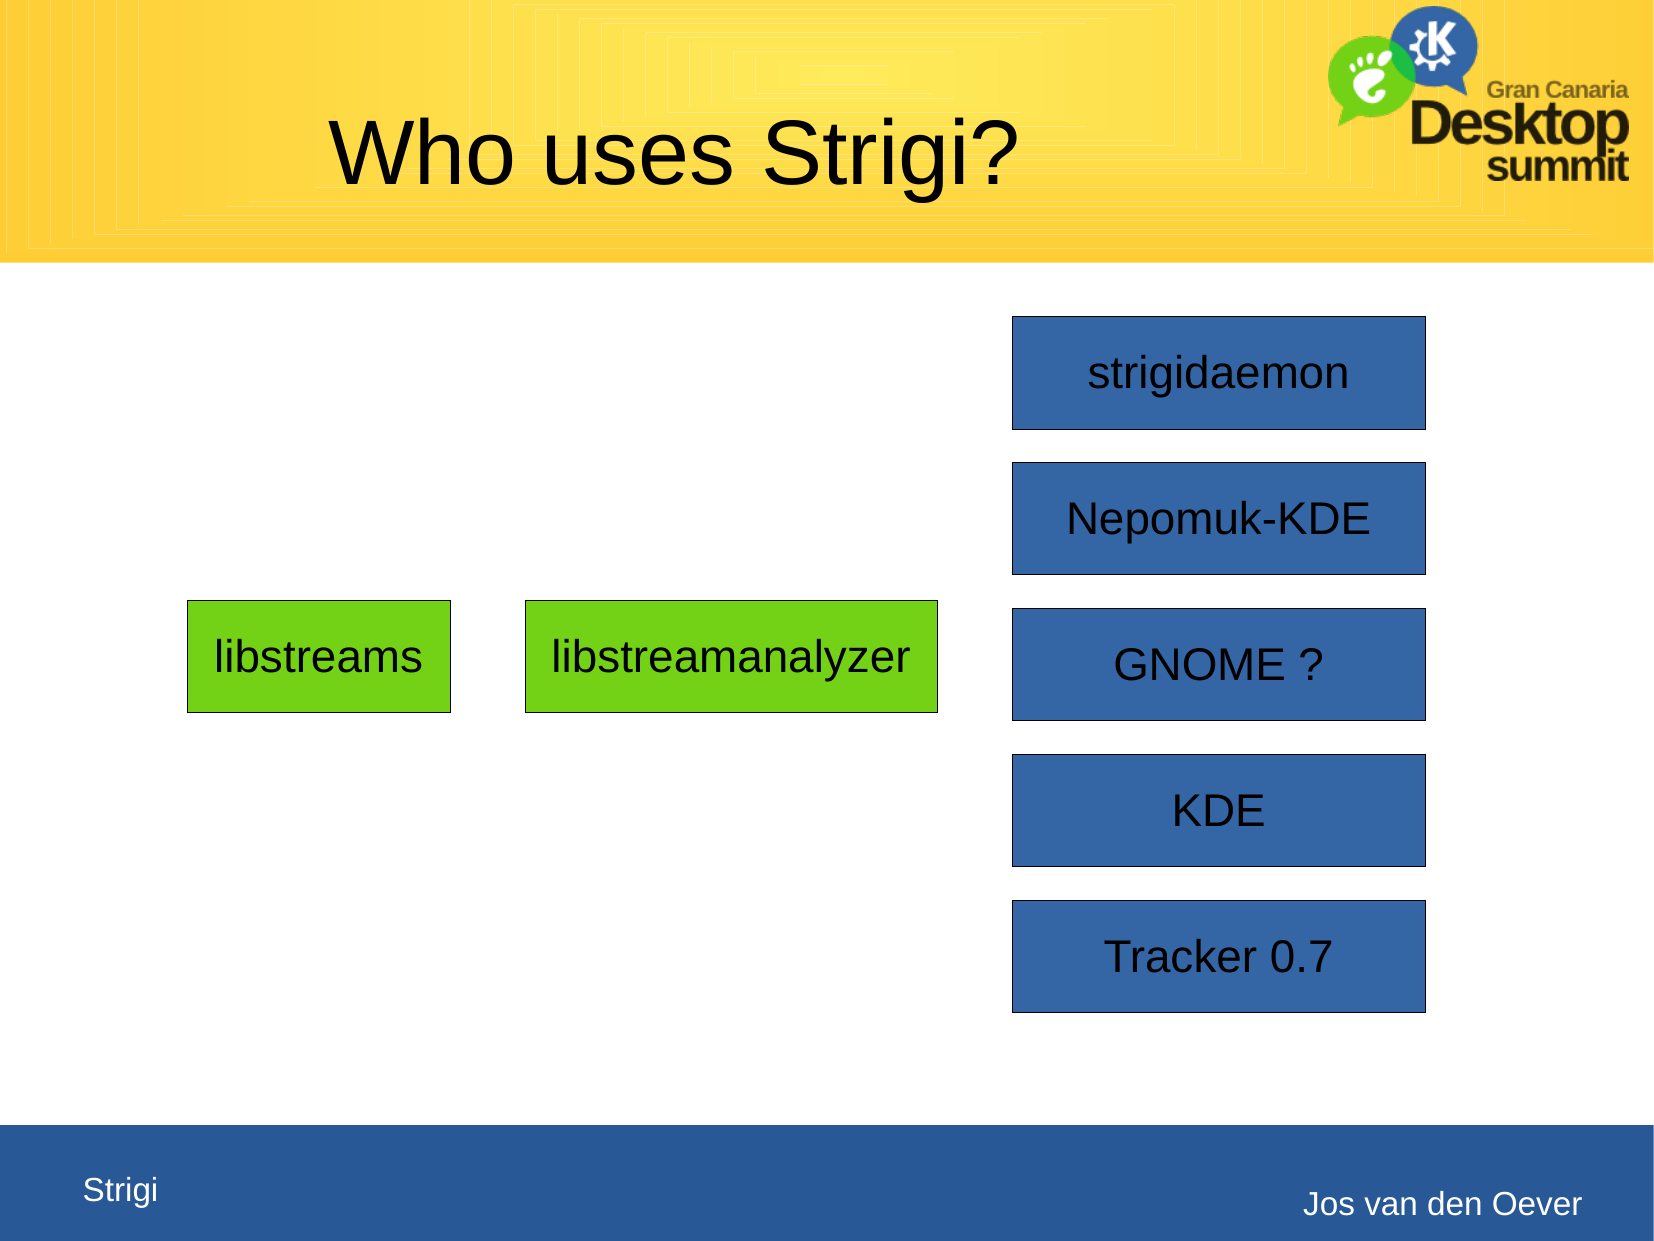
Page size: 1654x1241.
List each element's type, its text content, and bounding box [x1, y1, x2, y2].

text_box strigidaemon [1012, 316, 1426, 430]
text_box Nepomuk-KDE [1012, 462, 1426, 575]
title Who uses Strigi? [37, 56, 1313, 250]
text_box KDE [1012, 754, 1426, 867]
text_box libstreamanalyzer [525, 600, 938, 713]
picture [1328, 6, 1629, 181]
text_box libstreams [187, 600, 451, 713]
text_box GNOME ? [1012, 608, 1426, 721]
text_box Tracker 0.7 [1012, 900, 1426, 1013]
